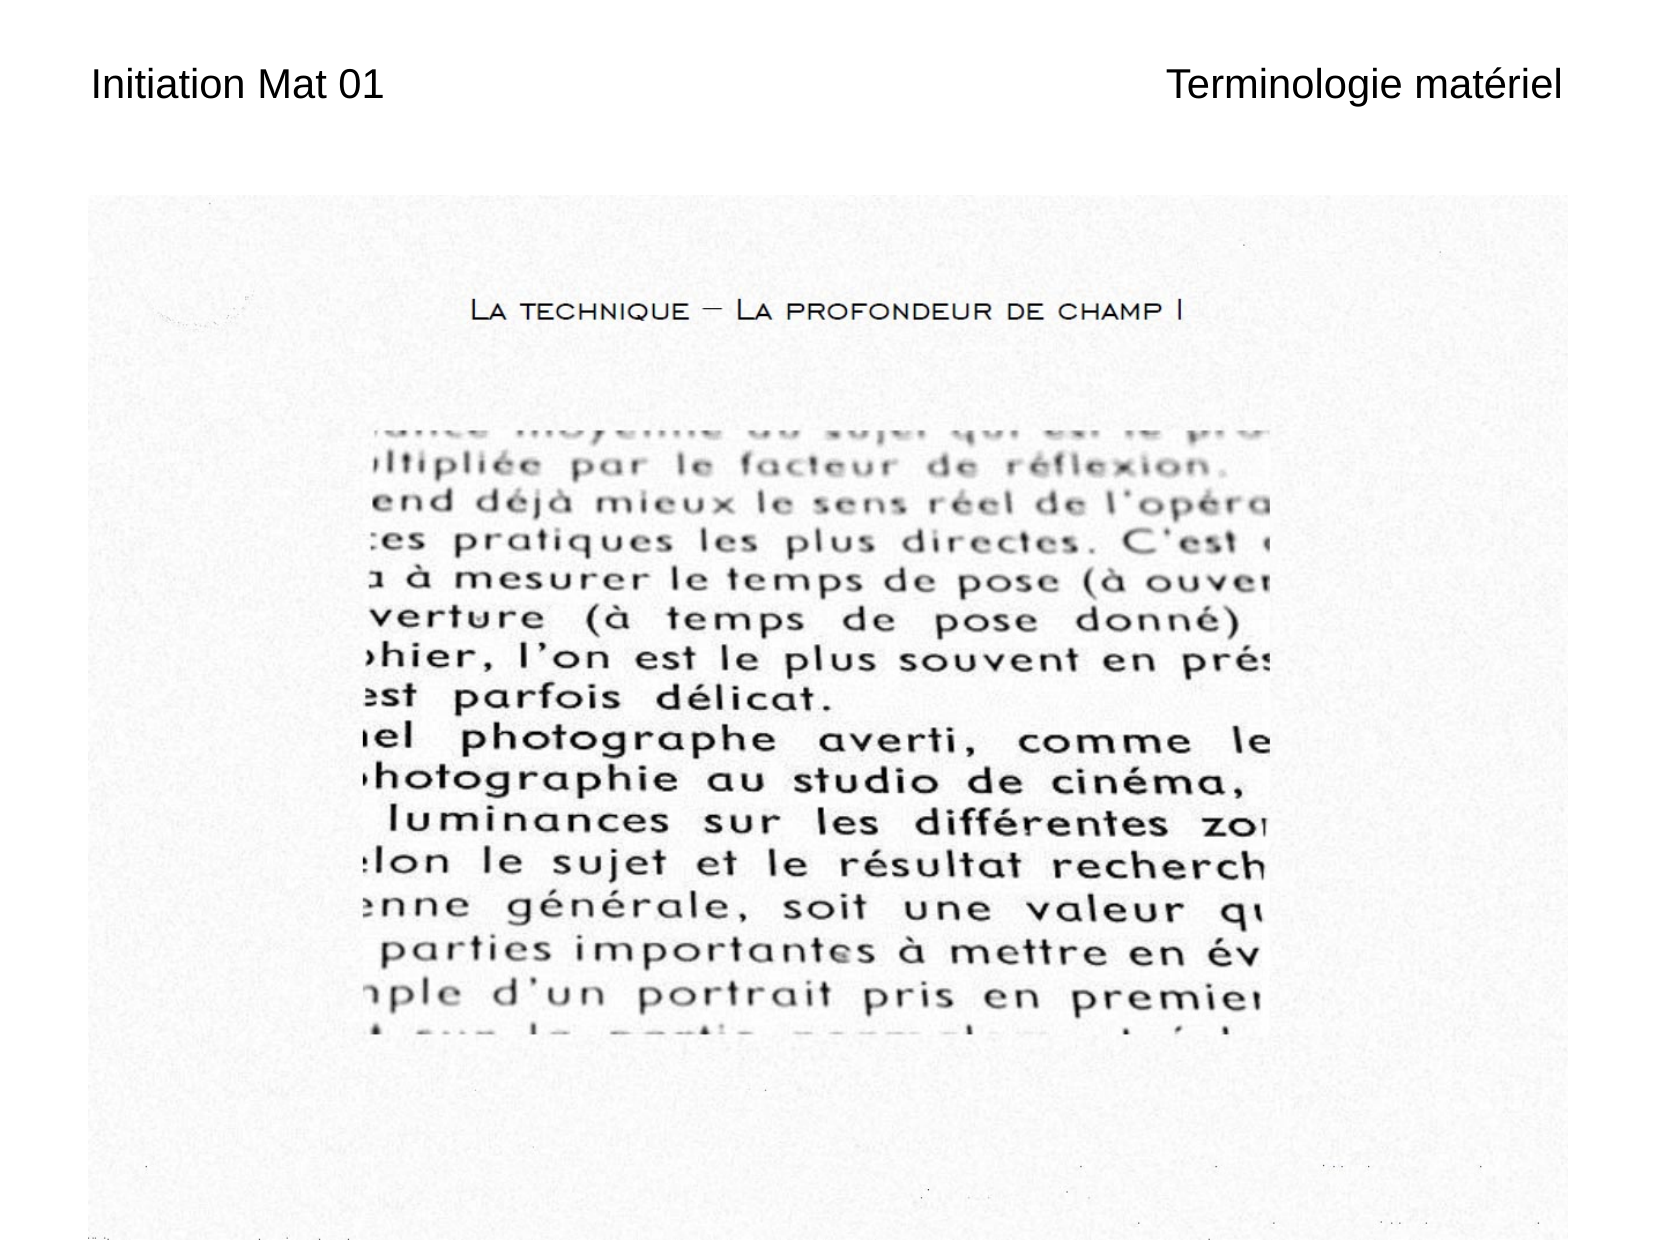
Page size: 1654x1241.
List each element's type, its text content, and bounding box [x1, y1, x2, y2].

picture [88, 195, 1568, 1240]
title Initiation Mat 01 Terminologie matériel [82, 49, 1571, 119]
